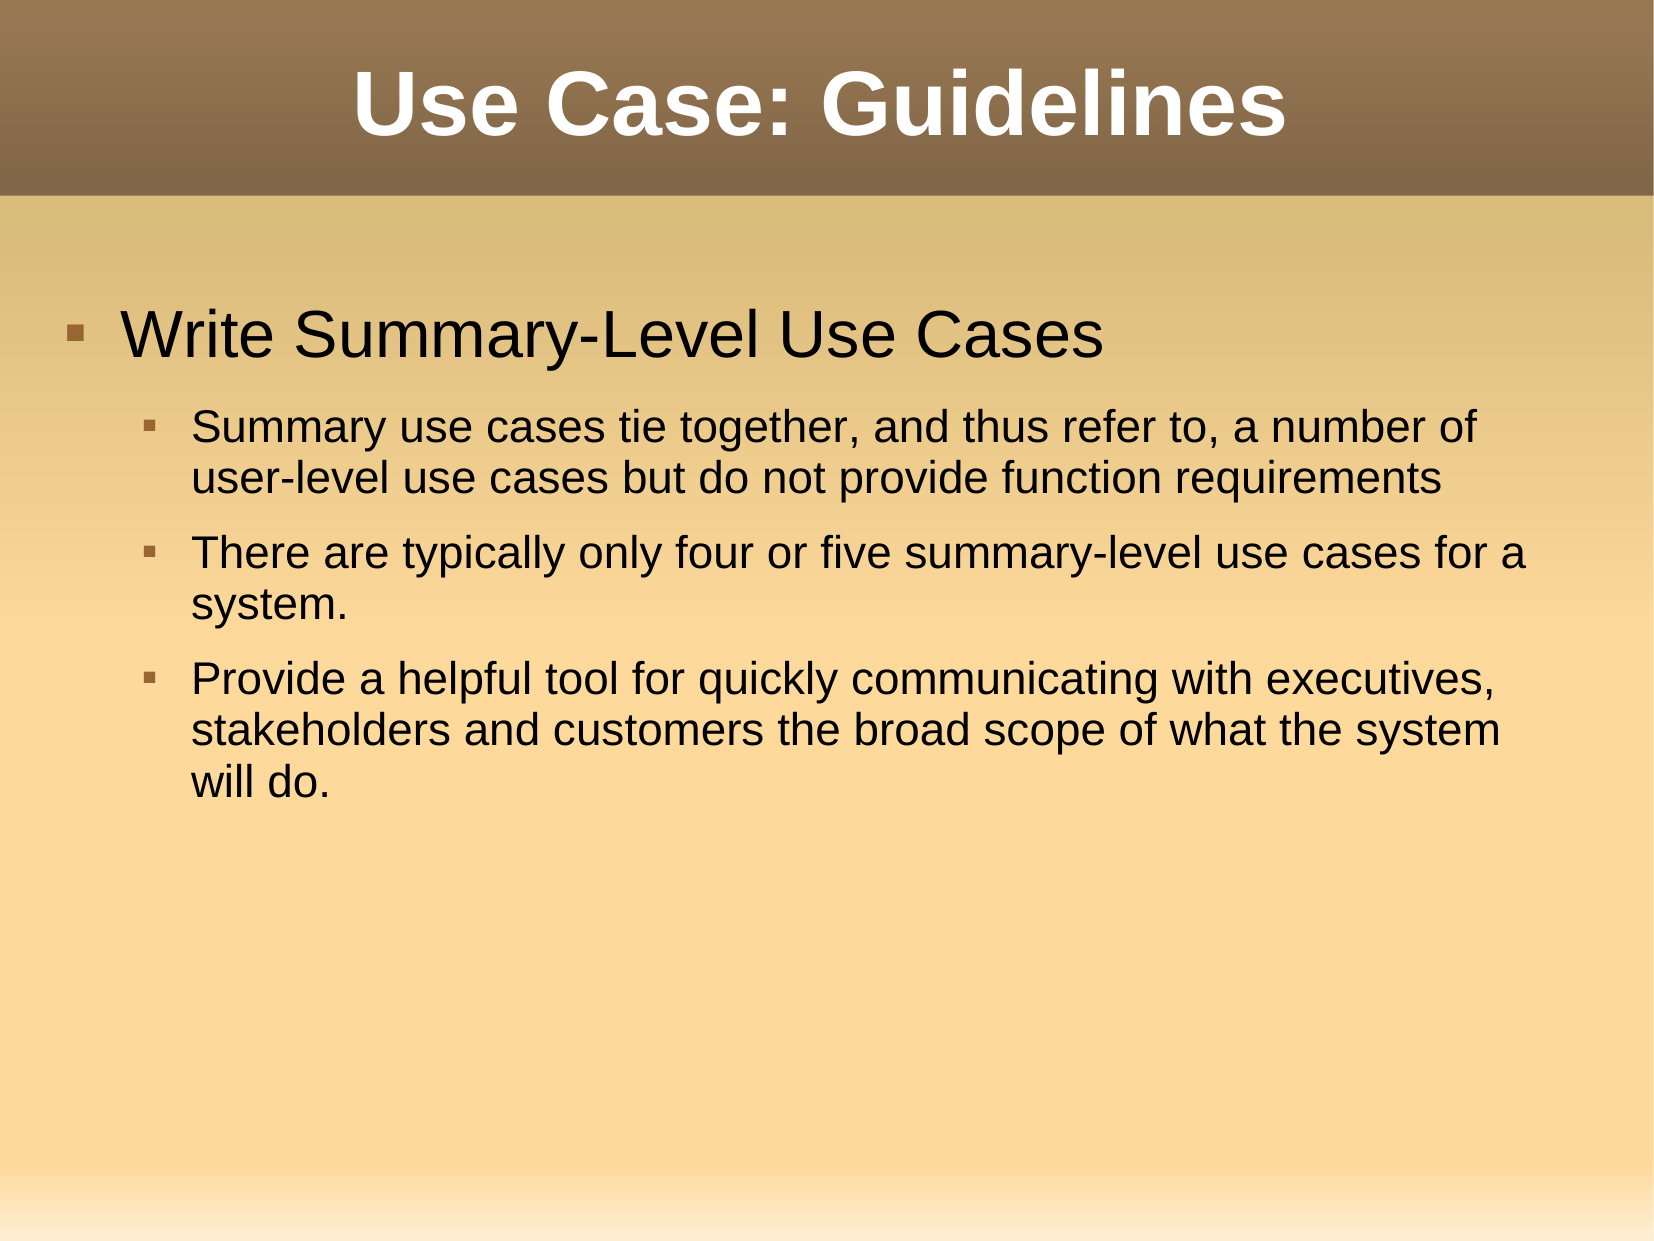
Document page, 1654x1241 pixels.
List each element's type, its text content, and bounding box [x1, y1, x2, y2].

picture [0, 0, 1654, 1241]
title Use Case: Guidelines [76, 7, 1565, 200]
list Write Summary-Level Use Cases Summary use cases tie together, and thus refer to, a number of user-level use cases but do not provide function requirements There are typically only four or five summary-level use cases for a system. Provide a helpful tool for quickly communicating with executives, stakeholders and customers the broad scope of what the system will do. [49, 225, 1538, 1029]
